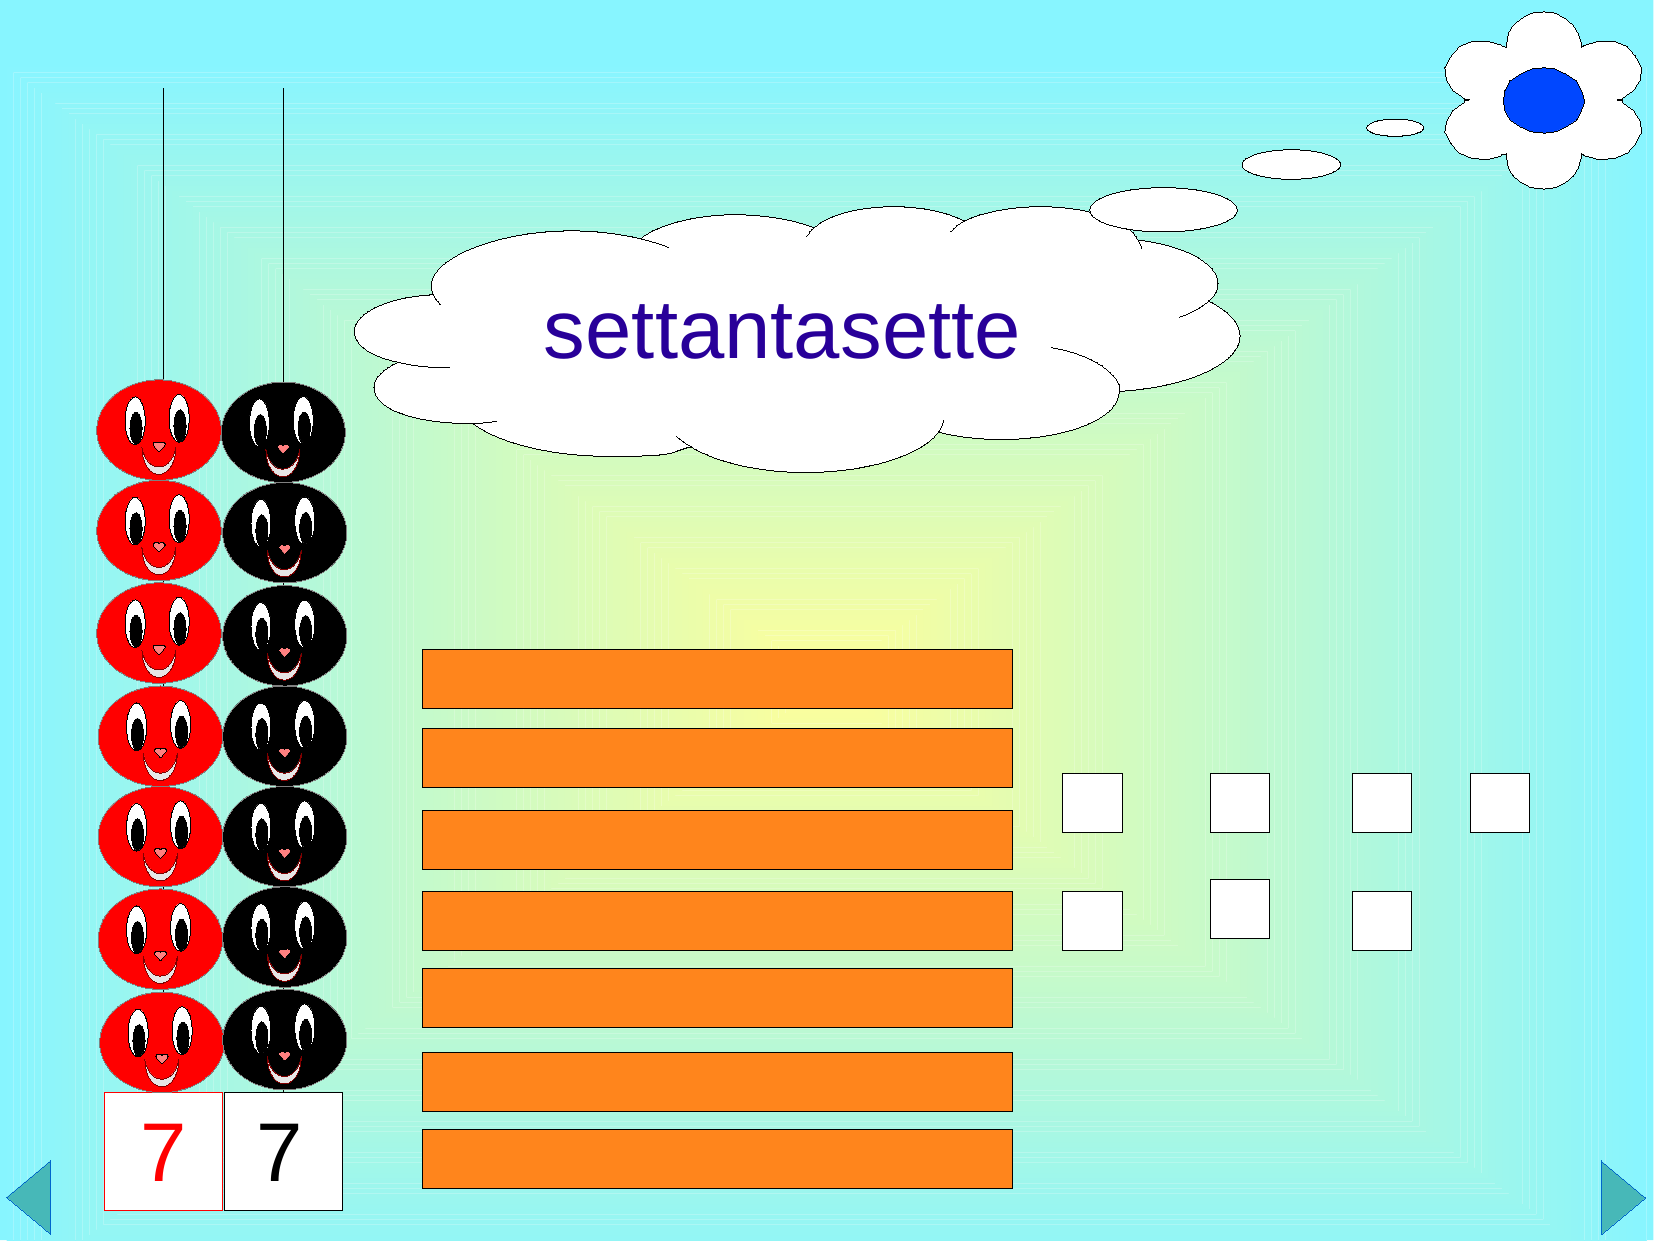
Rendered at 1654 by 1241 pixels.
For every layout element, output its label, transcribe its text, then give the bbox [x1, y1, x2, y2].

text_box [224, 1092, 343, 1098]
text_box [422, 1129, 1013, 1189]
text_box [96, 582, 347, 990]
text_box [422, 968, 1013, 1028]
text_box [422, 810, 1013, 870]
text_box settantasette [472, 276, 1093, 384]
text_box [1366, 119, 1424, 137]
text_box [104, 1207, 223, 1211]
text_box [99, 989, 347, 1098]
text_box [1352, 891, 1412, 951]
text_box [224, 1207, 343, 1211]
text_box [422, 728, 1013, 788]
text_box [354, 187, 1241, 473]
text_box [1444, 11, 1642, 190]
text_box [1210, 773, 1270, 833]
text_box [1242, 149, 1341, 180]
text_box [422, 1052, 1013, 1112]
text_box [1601, 1160, 1646, 1235]
text_box [1210, 879, 1270, 939]
text_box [6, 1160, 51, 1235]
text_box [422, 891, 1013, 951]
text_box [1062, 891, 1123, 951]
text_box [1470, 773, 1530, 833]
text_box [1062, 773, 1123, 833]
text_box [422, 649, 1013, 709]
text_box [96, 379, 347, 583]
text_box [1352, 773, 1412, 833]
text_box 7 7 [88, 1098, 355, 1207]
